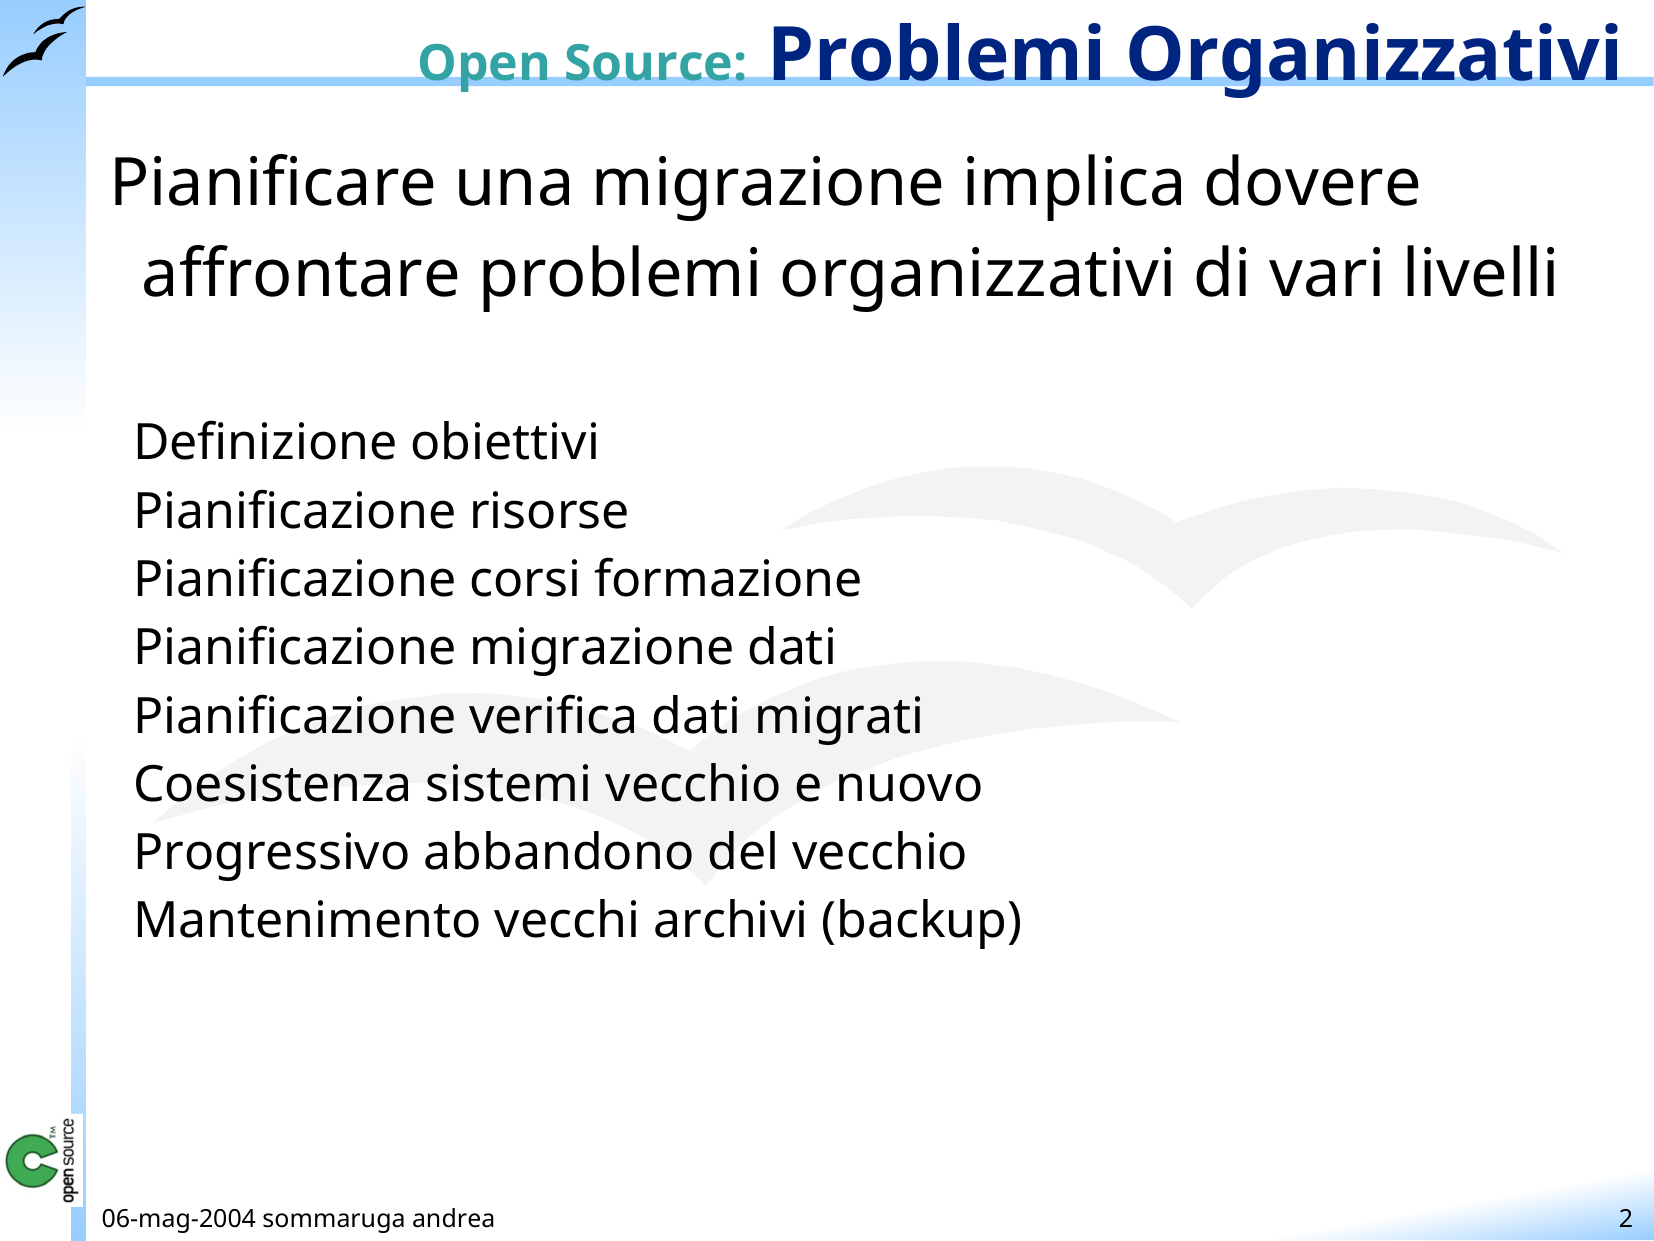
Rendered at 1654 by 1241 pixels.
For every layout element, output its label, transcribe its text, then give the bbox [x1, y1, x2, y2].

picture [1, 1115, 83, 1207]
title Open Source: Problemi Organizzativi [85, 0, 1654, 104]
list Pianificare una migrazione implica dovere affrontare problemi organizzativi di vari livelli Definizione obiettivi Pianificazione risorse Pianificazione corsi formazione Pianificazione migrazione dati Pianificazione verifica dati migrati Coesistenza sistemi vecchio e nuovo Progressivo abbandono del vecchio Mantenimento vecchi archivi (backup) [85, 134, 1628, 1163]
